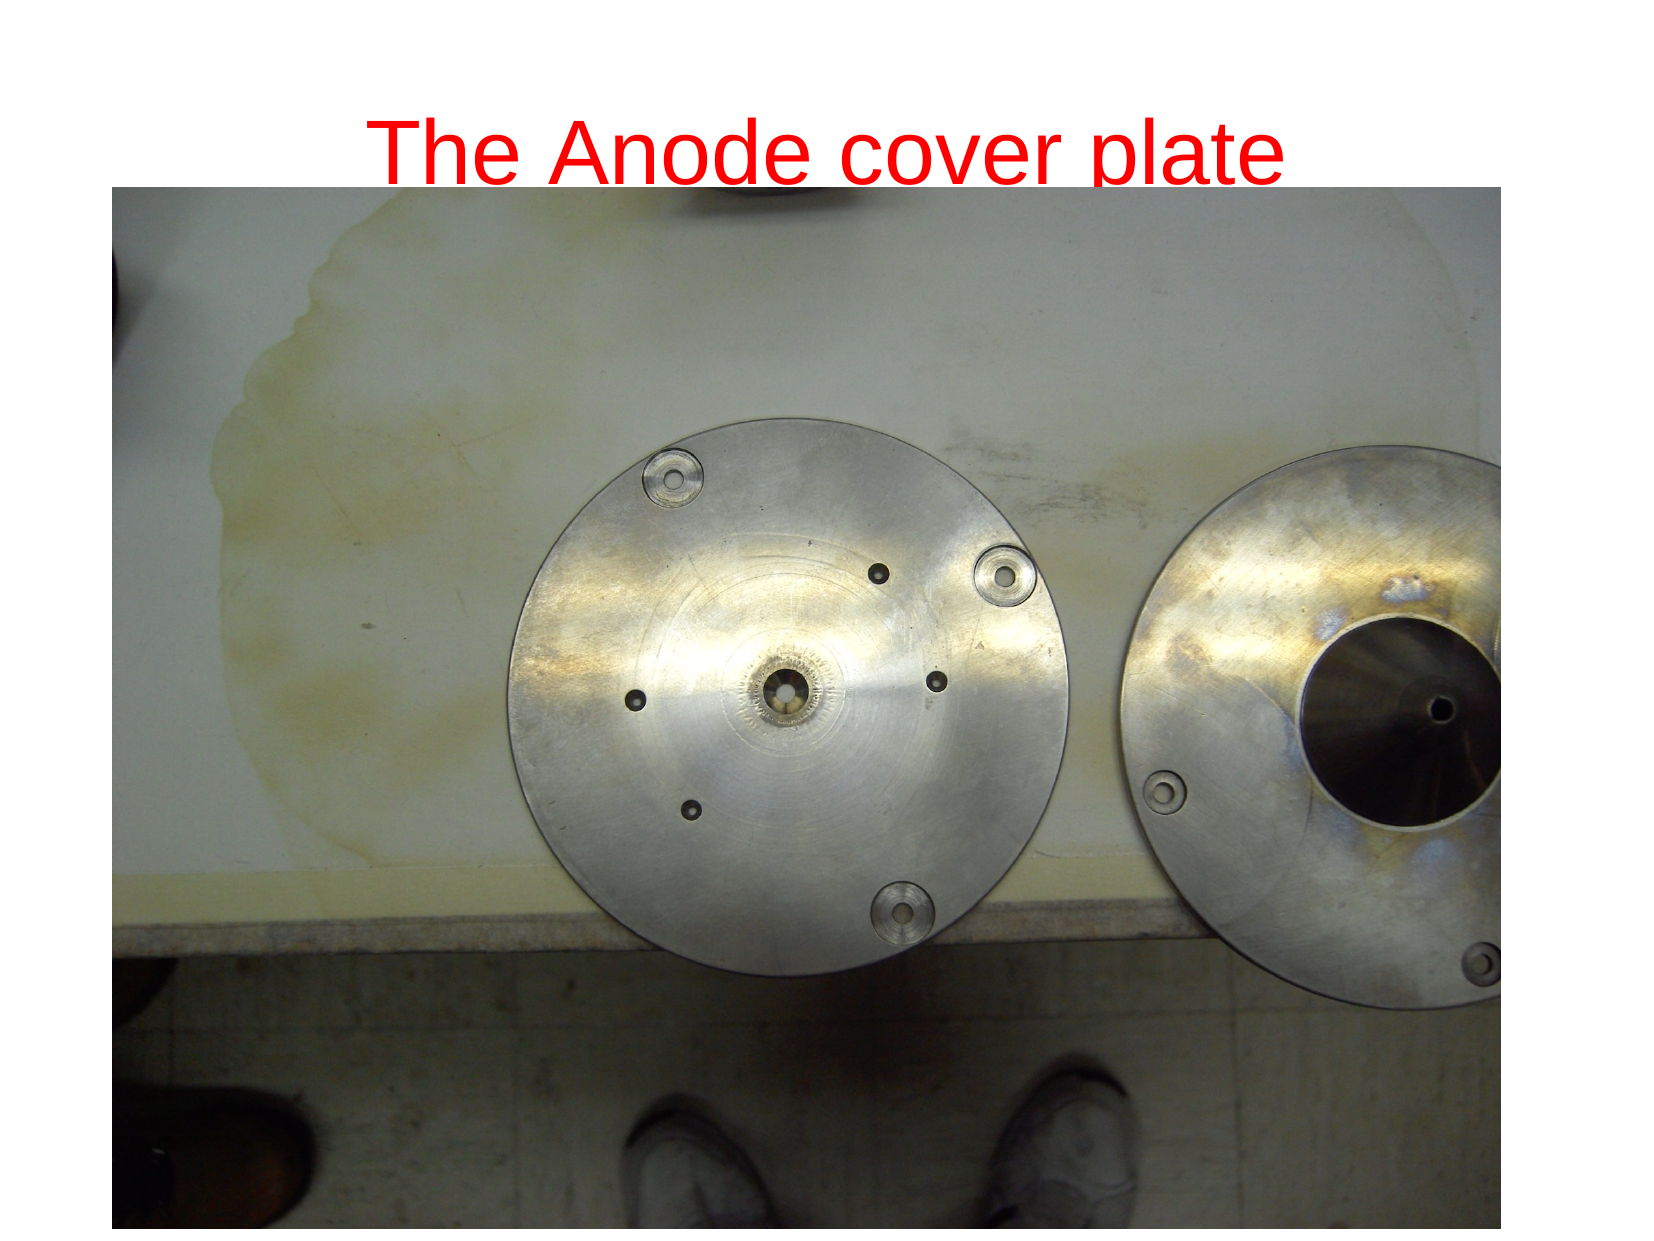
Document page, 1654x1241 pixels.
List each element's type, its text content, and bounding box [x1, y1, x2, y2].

picture [112, 187, 1501, 1229]
title The Anode cover plate [82, 56, 1571, 249]
